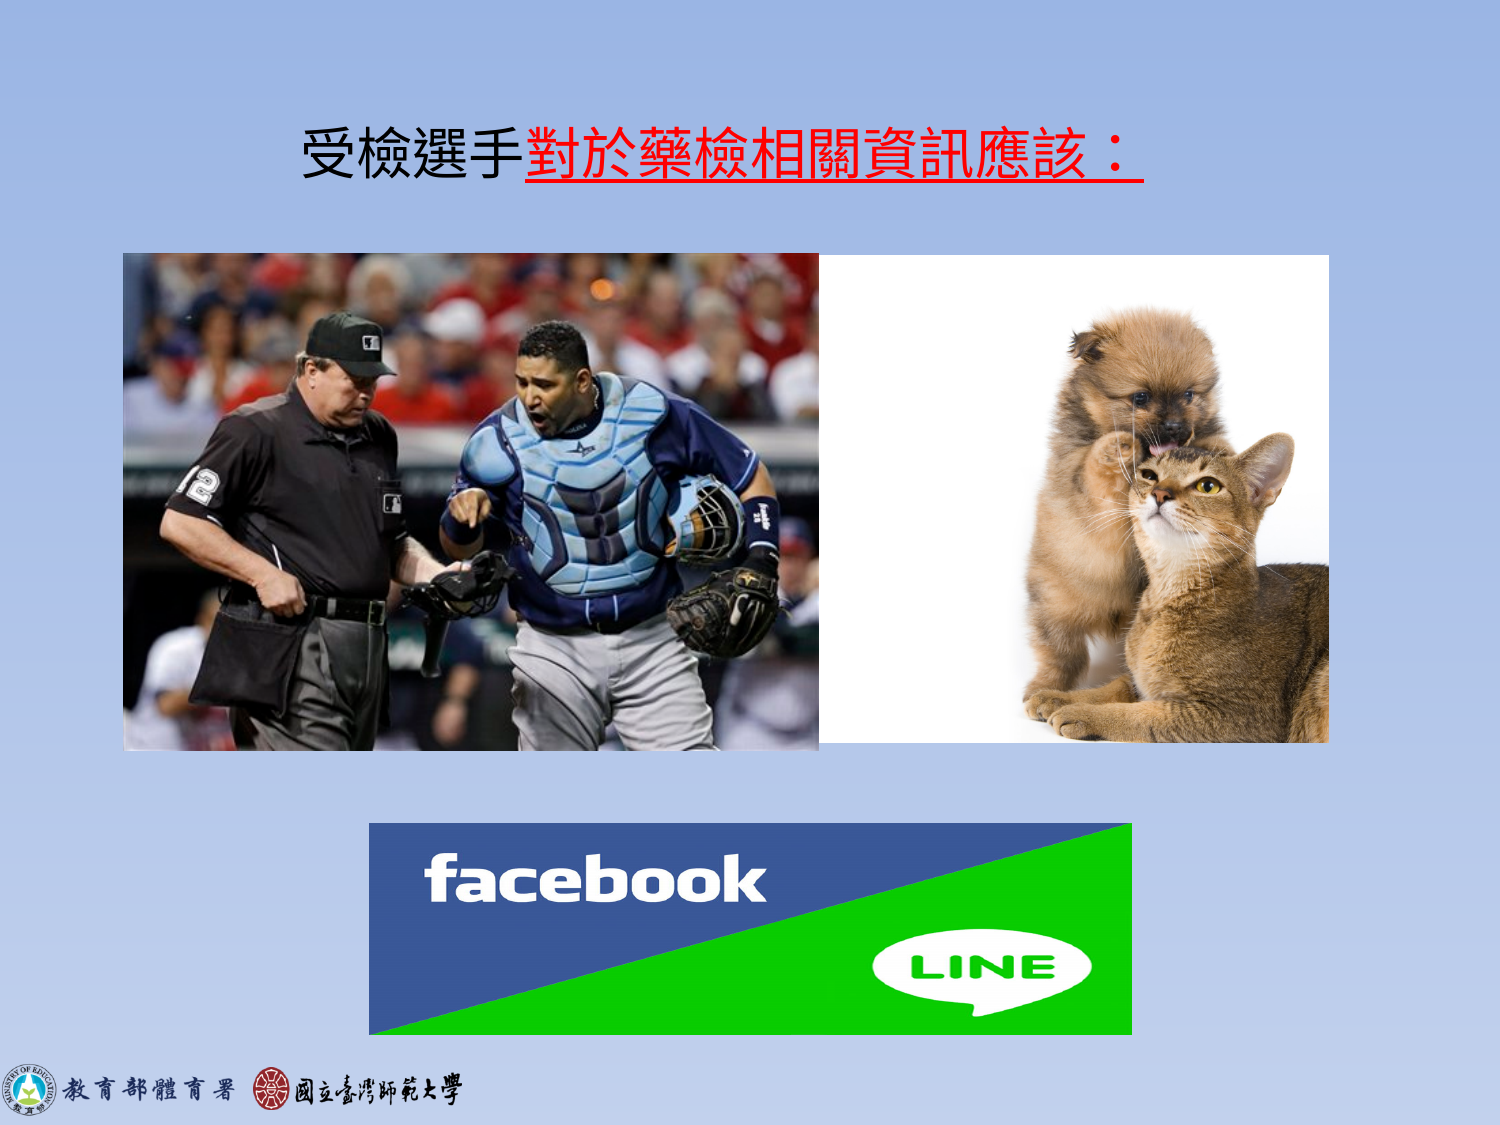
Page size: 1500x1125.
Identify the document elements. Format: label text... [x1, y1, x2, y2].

text_box 受檢選手對於藥檢相關資訊應該： [285, 48, 1500, 256]
picture [123, 253, 1329, 751]
picture [369, 823, 1132, 1036]
